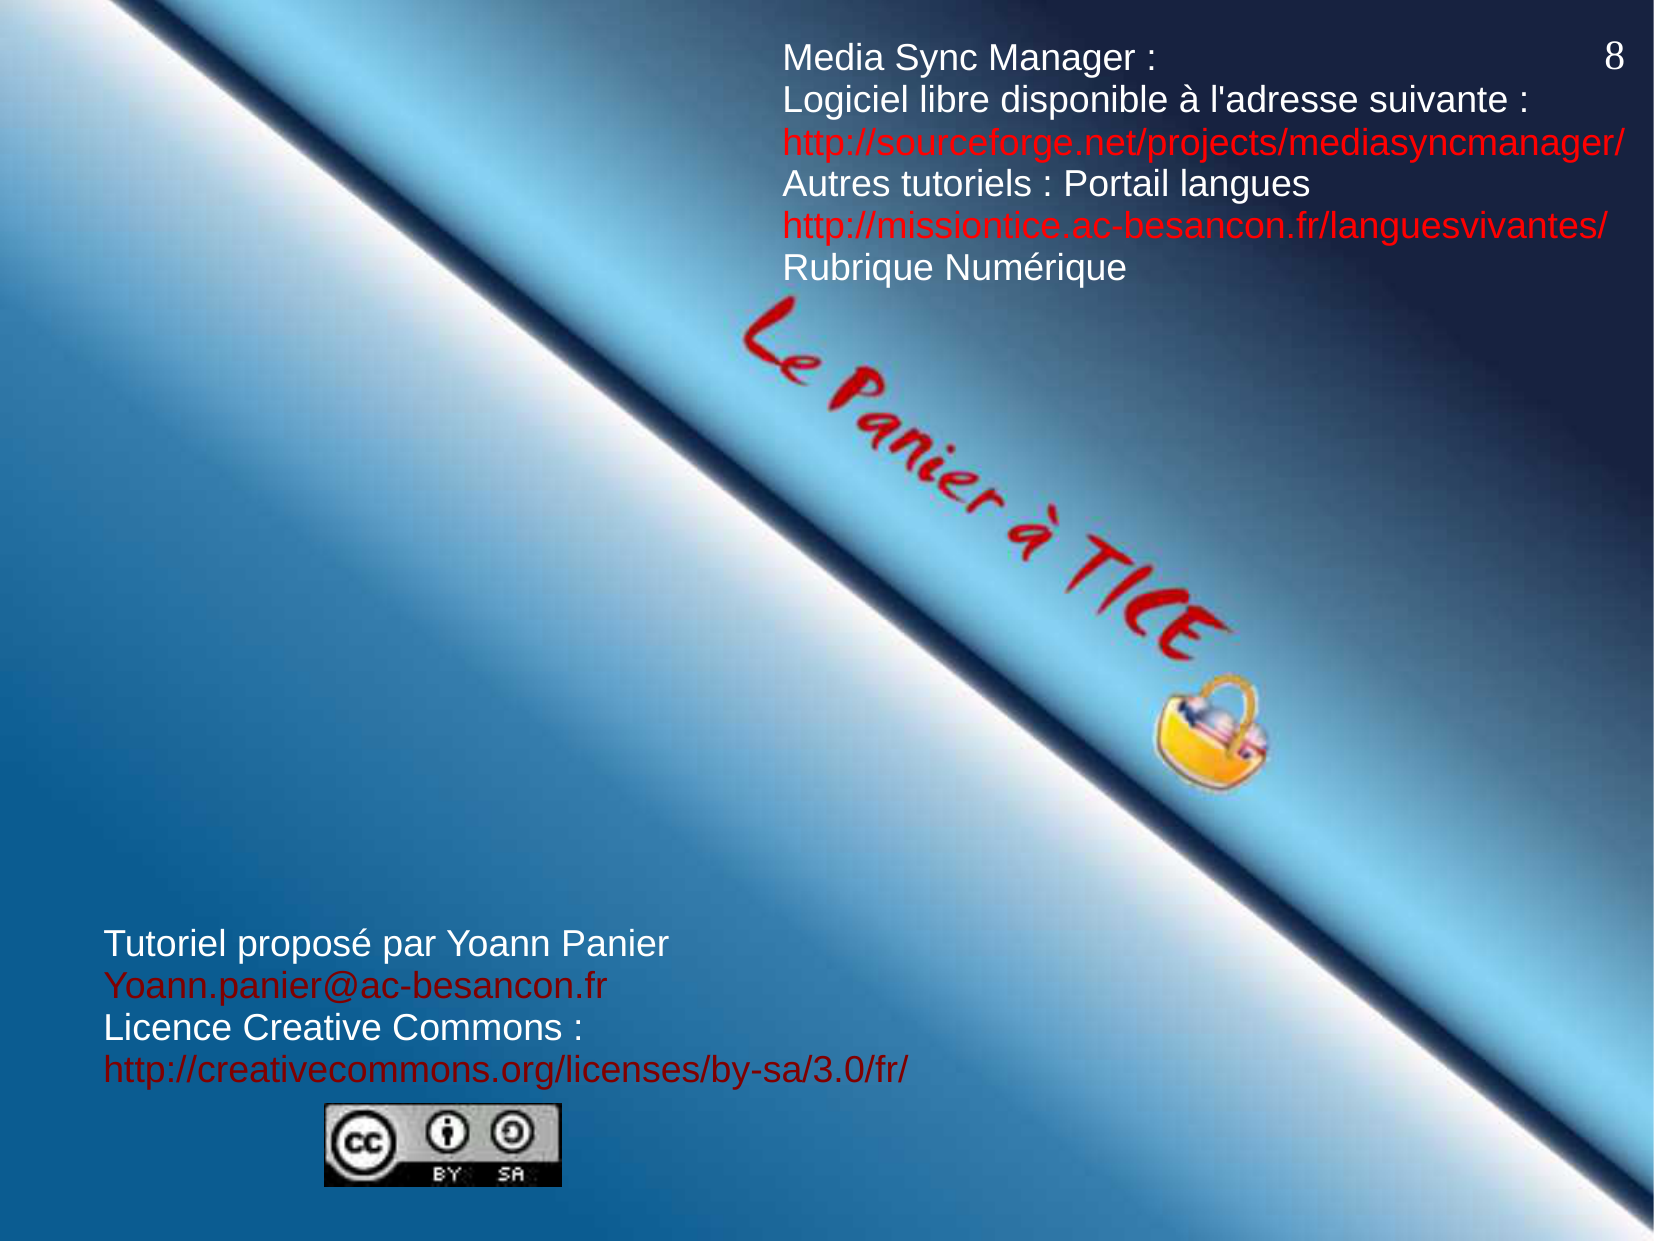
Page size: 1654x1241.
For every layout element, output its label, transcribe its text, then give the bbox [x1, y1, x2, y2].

picture [0, 0, 1654, 1241]
text_box Tutoriel proposé par Yoann Panier Yoann.panier@ac-besancon.fr Licence Creative Commons : http://creativecommons.org/licenses/by-sa/3.0/fr/ [88, 915, 935, 1099]
text_box Media Sync Manager : Logiciel libre disponible à l'adresse suivante : http://sourceforge.net/projects/mediasyncmanager/ Autres tutoriels : Portail langues http://missiontice.ac-besancon.fr/languesvivantes/ Rubrique Numérique [767, 29, 1654, 297]
